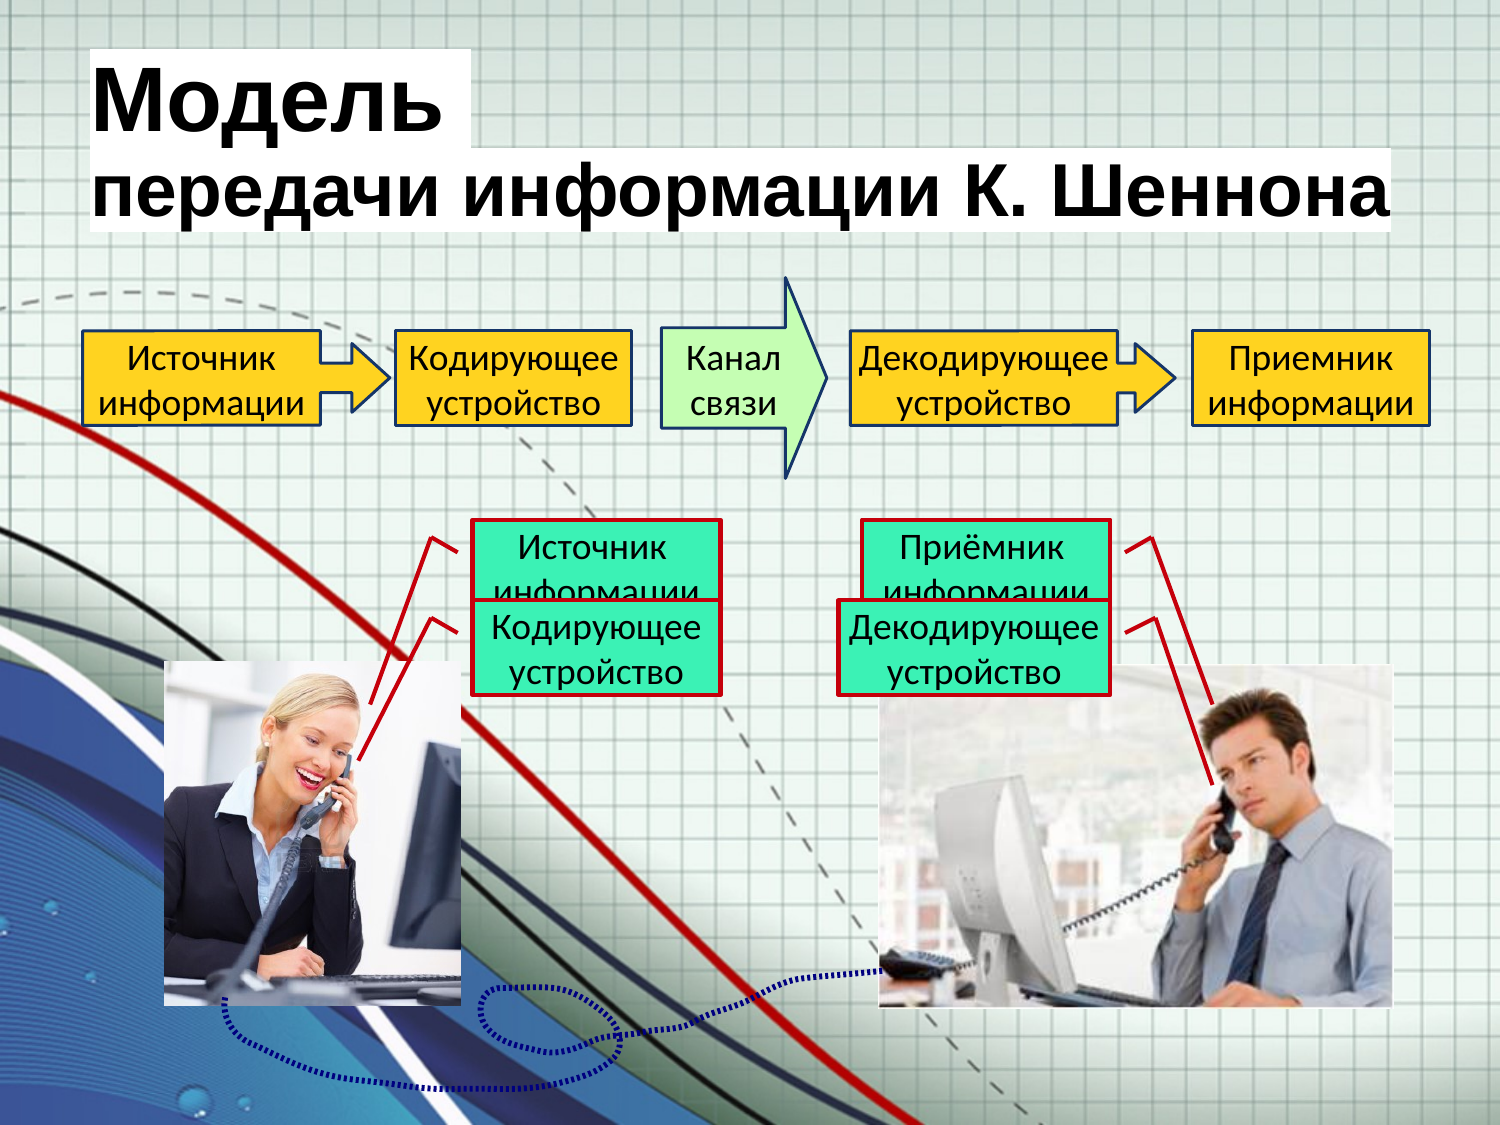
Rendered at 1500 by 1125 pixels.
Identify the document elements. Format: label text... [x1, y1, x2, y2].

text_box Приёмник информации [862, 520, 1110, 600]
text_box Приемник информации [1192, 330, 1430, 426]
picture [0, 0, 1500, 1125]
text_box Декодирующее устройство [850, 330, 1176, 426]
text_box Декодирующее устройство [839, 600, 1110, 695]
title Модель передачи информации К. Шеннона [75, 45, 1425, 233]
text_box Кодирующее устройство [472, 600, 721, 695]
text_box Источник информации [82, 330, 390, 426]
text_box Кодирующее устройство [395, 330, 632, 426]
text_box Канал связи [661, 277, 827, 479]
text_box Источник информации [472, 520, 721, 600]
